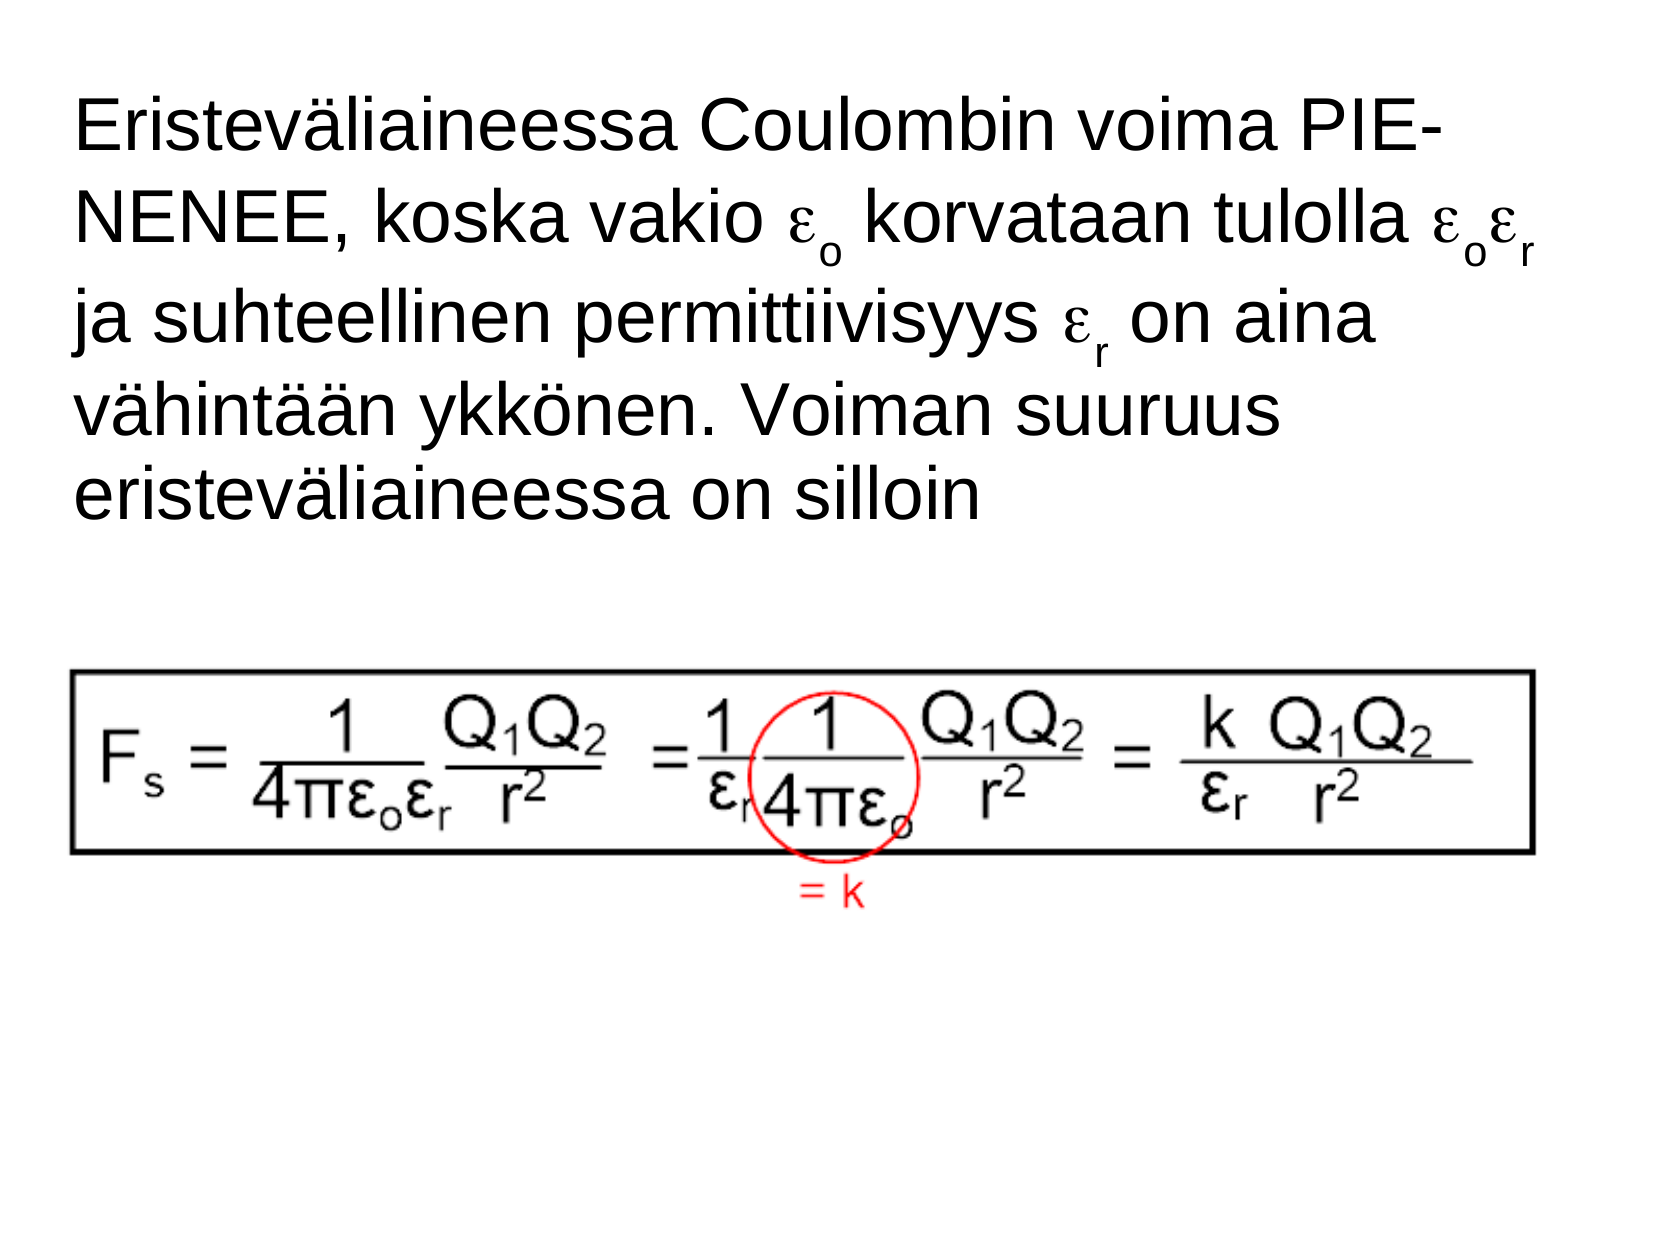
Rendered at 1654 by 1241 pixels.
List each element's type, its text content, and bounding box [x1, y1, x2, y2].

picture [35, 578, 1578, 981]
text_box Eristeväliaineessa Coulombin voima PIE-NENEE, koska vakio o korvataan tulolla or ja suhteellinen permittiivisyys r on aina vähintään ykkönen. Voiman suuruus eristeväliaineessa on silloin [58, 70, 1607, 557]
